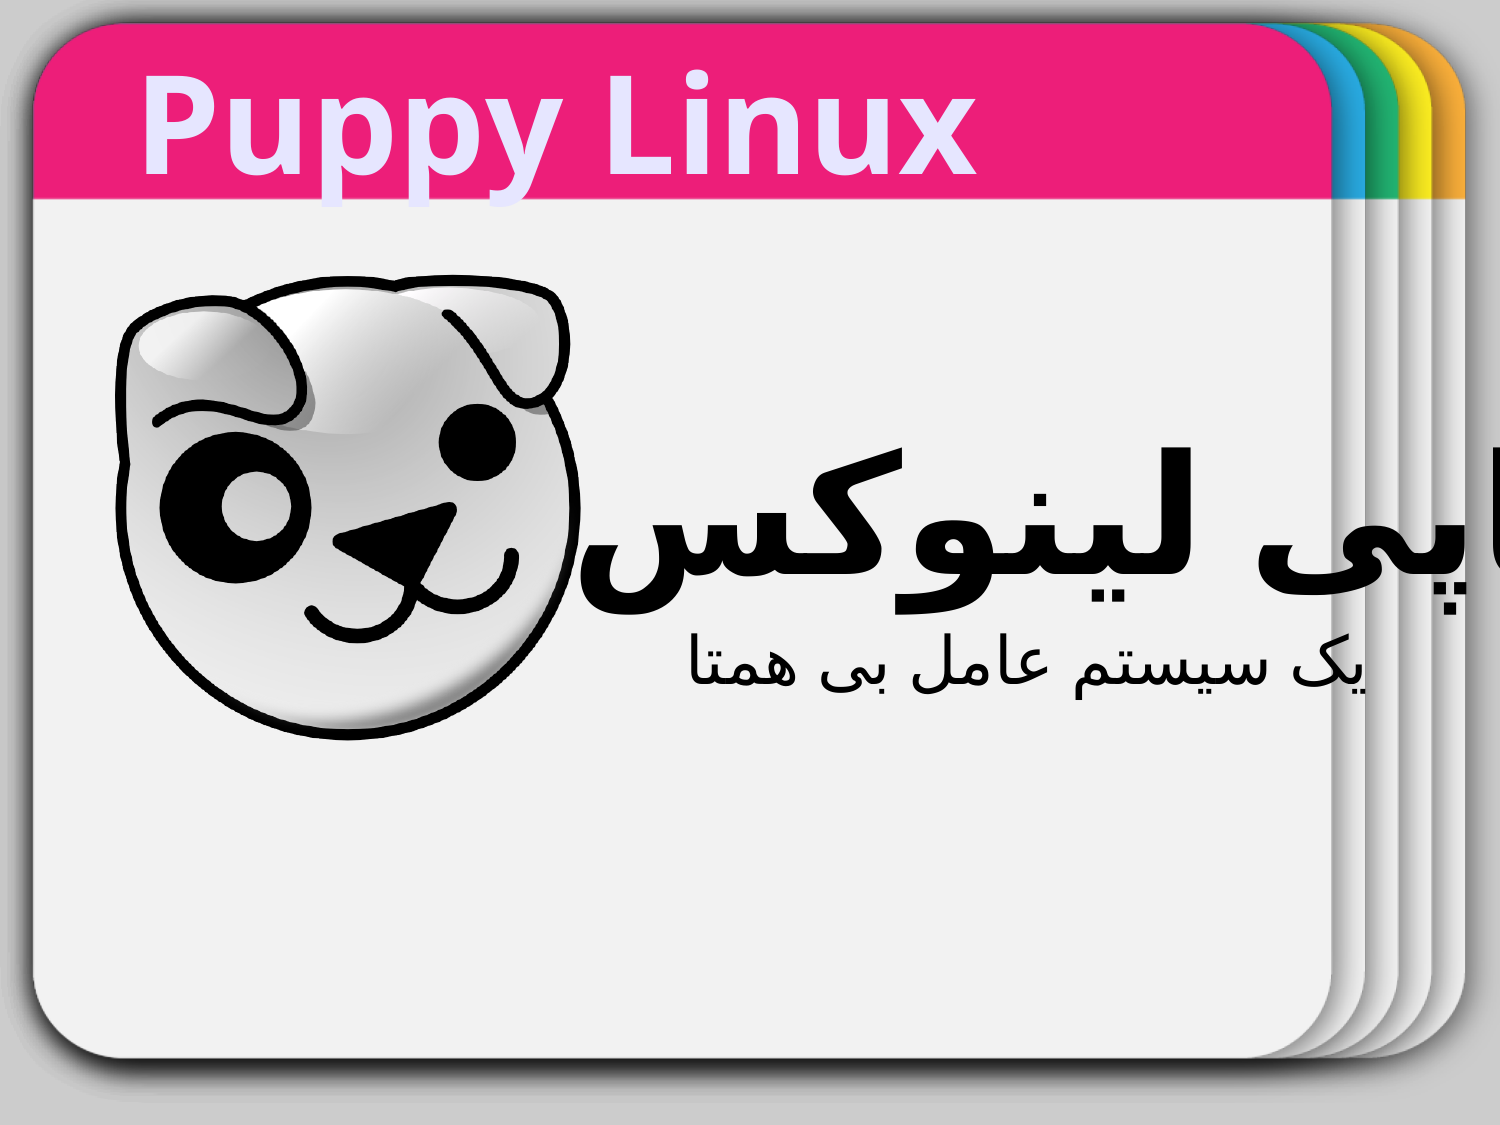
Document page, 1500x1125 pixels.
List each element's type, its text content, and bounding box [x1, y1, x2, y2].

picture [0, 0, 1500, 1125]
text_box Puppy Linux [120, 29, 1021, 210]
text_box پاپی لینوکس [555, 400, 1451, 616]
text_box یک سیستم عامل بی همتا [671, 610, 1261, 706]
